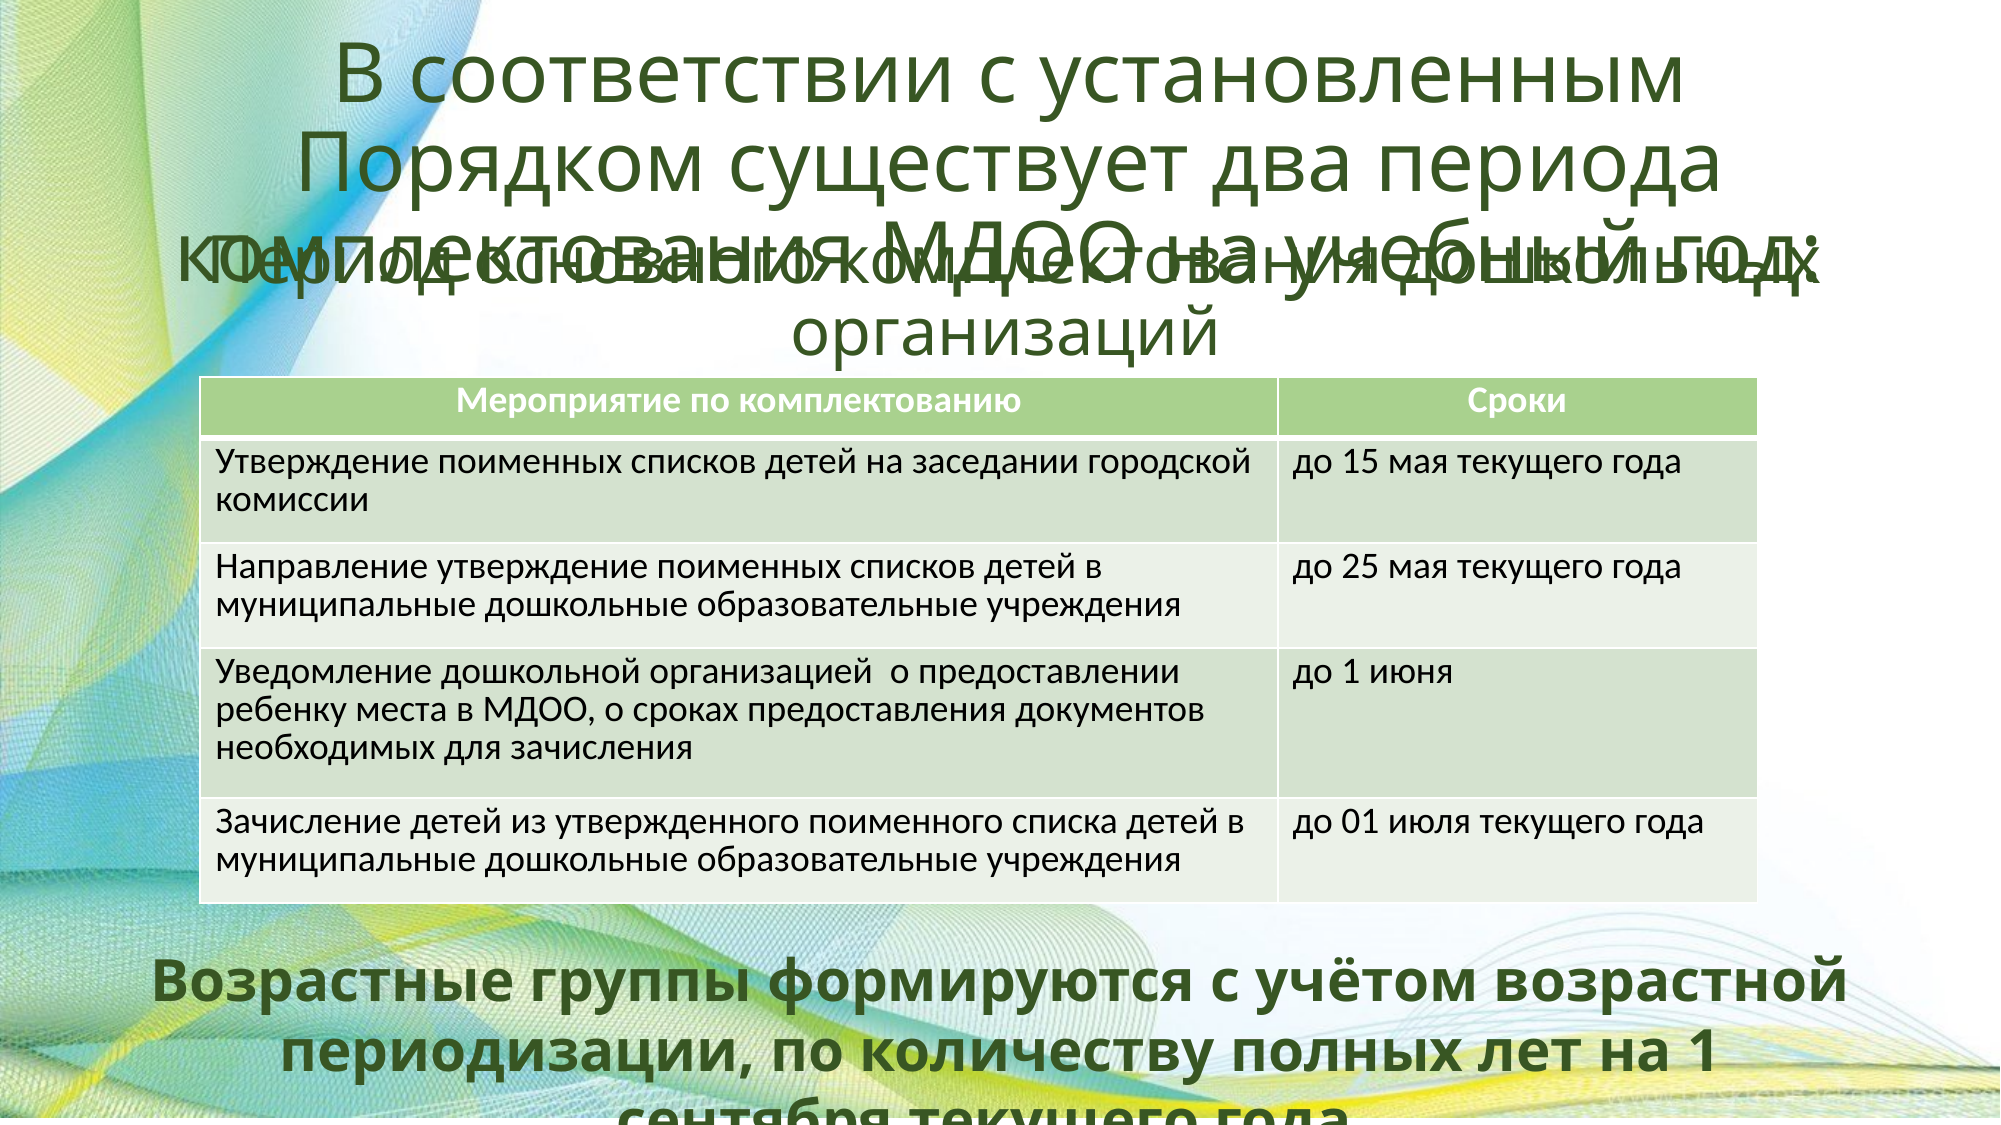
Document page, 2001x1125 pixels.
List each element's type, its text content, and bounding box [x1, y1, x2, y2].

text_box Период основного комплектования дошкольных организаций (май-июнь текущего года) [92, 218, 1938, 341]
table_cell до 15 мая текущего года [1279, 441, 1757, 542]
table_cell Направление утверждение поименных списков детей в муниципальные дошкольные образовательные учреждения [201, 544, 1277, 647]
table_cell до 01 июля текущего года [1279, 799, 1757, 902]
table_cell Зачисление детей из утвержденного поименного списка детей в муниципальные дошкольные образовательные учреждения [201, 799, 1277, 902]
picture [0, 0, 2000, 1118]
table_cell Уведомление дошкольной организацией о предоставлении ребенку места в МДОО, о сроках предоставления документов необходимых для зачисления [201, 649, 1277, 797]
table_cell Утверждение поименных списков детей на заседании городской комиссии [201, 441, 1277, 542]
table_cell до 25 мая текущего года [1279, 544, 1757, 647]
text_box Возрастные группы формируются с учётом возрастной периодизации, по количеству полных лет на 1 сентября текущего года. [131, 935, 1869, 1125]
subtitle В соответствии с установленным Порядком существует два периода комплектования МДОО на учебный год: [131, 22, 1890, 217]
table_header Мероприятие по комплектованию [201, 378, 1277, 435]
table_header Сроки [1279, 378, 1757, 435]
table_cell до 1 июня [1279, 649, 1757, 797]
